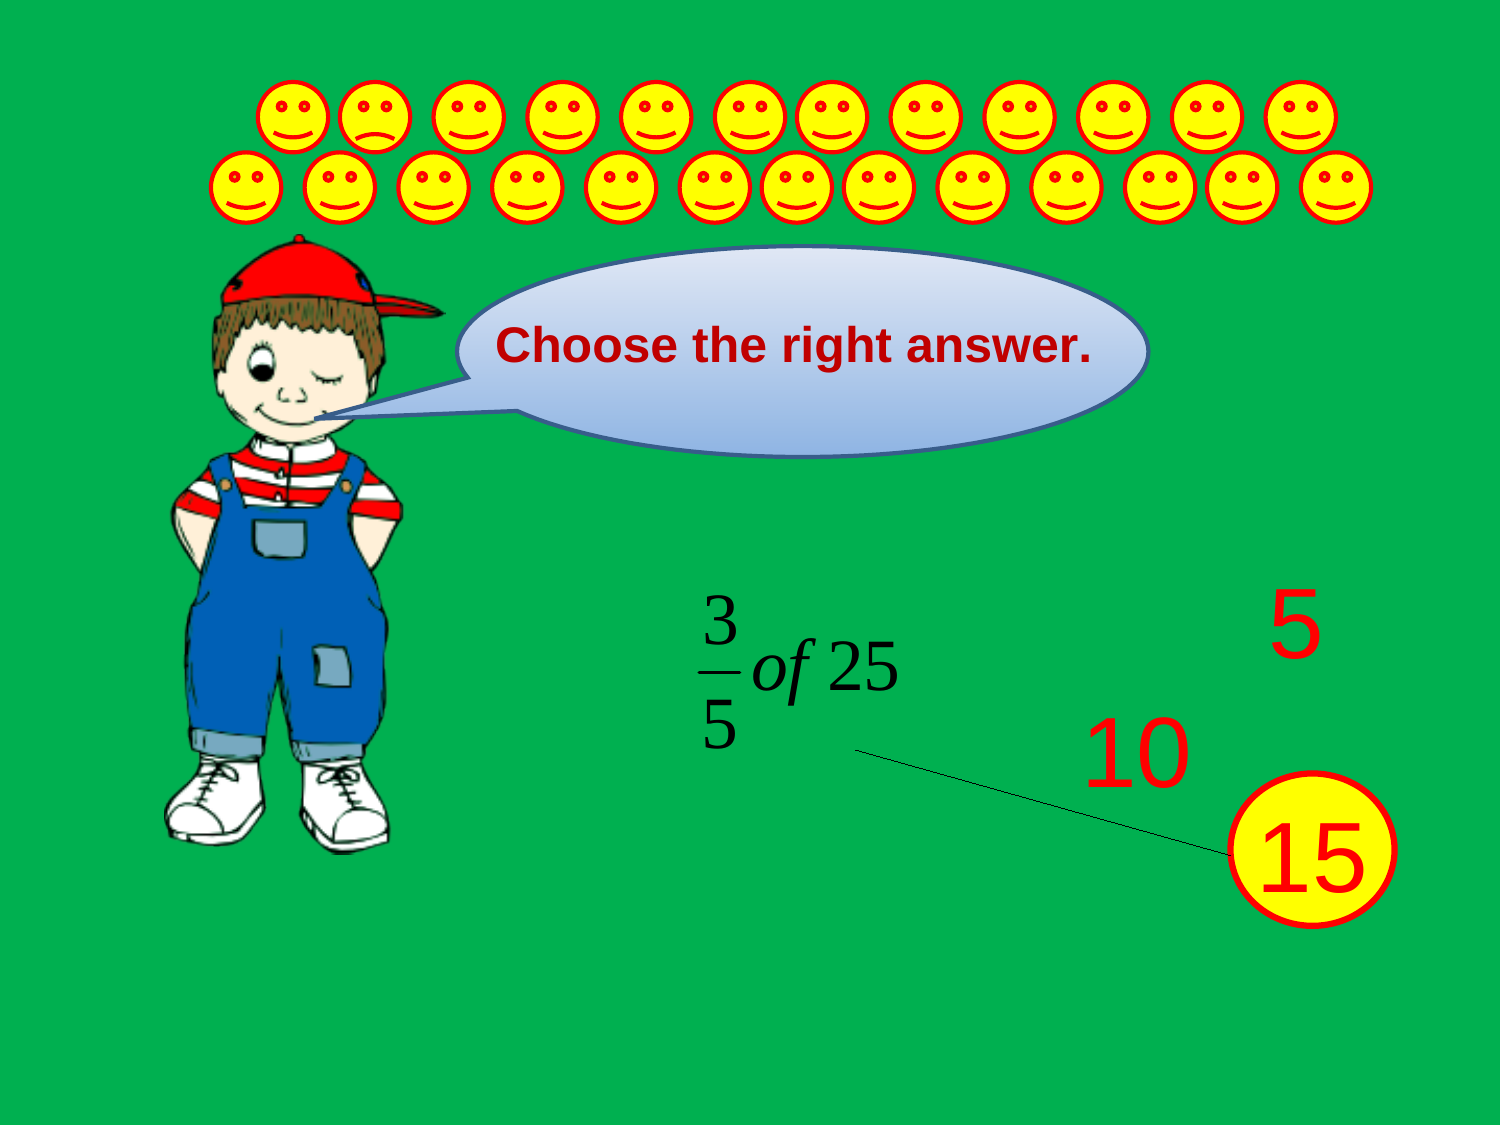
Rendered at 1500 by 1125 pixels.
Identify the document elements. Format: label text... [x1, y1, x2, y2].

text_box [1124, 152, 1196, 223]
text_box [714, 81, 786, 153]
text_box [761, 152, 833, 223]
text_box 10 [1066, 679, 1301, 816]
text_box Choose the right answer. [480, 304, 1243, 381]
text_box [1031, 152, 1102, 223]
text_box [796, 81, 868, 153]
text_box 15 [1242, 785, 1442, 921]
picture [164, 234, 446, 855]
text_box [1078, 81, 1149, 153]
text_box [433, 81, 504, 153]
text_box [621, 81, 692, 153]
text_box [890, 81, 961, 153]
text_box [1265, 81, 1336, 153]
text_box [494, 246, 1112, 304]
text_box [492, 152, 563, 223]
text_box [1283, 921, 1342, 926]
text_box [210, 152, 282, 223]
text_box [1300, 152, 1372, 223]
text_box [527, 81, 598, 153]
text_box [398, 152, 469, 223]
text_box [984, 81, 1055, 153]
text_box [1230, 816, 1242, 889]
text_box [679, 152, 751, 223]
text_box [257, 81, 329, 153]
text_box [339, 81, 411, 153]
text_box [843, 152, 915, 223]
text_box [585, 152, 657, 223]
text_box [1171, 81, 1243, 153]
text_box [304, 152, 376, 223]
text_box [937, 152, 1008, 223]
chart [686, 574, 915, 765]
text_box [314, 313, 1135, 457]
text_box [1206, 152, 1278, 223]
text_box 5 [1253, 550, 1383, 687]
text_box [1301, 773, 1356, 785]
